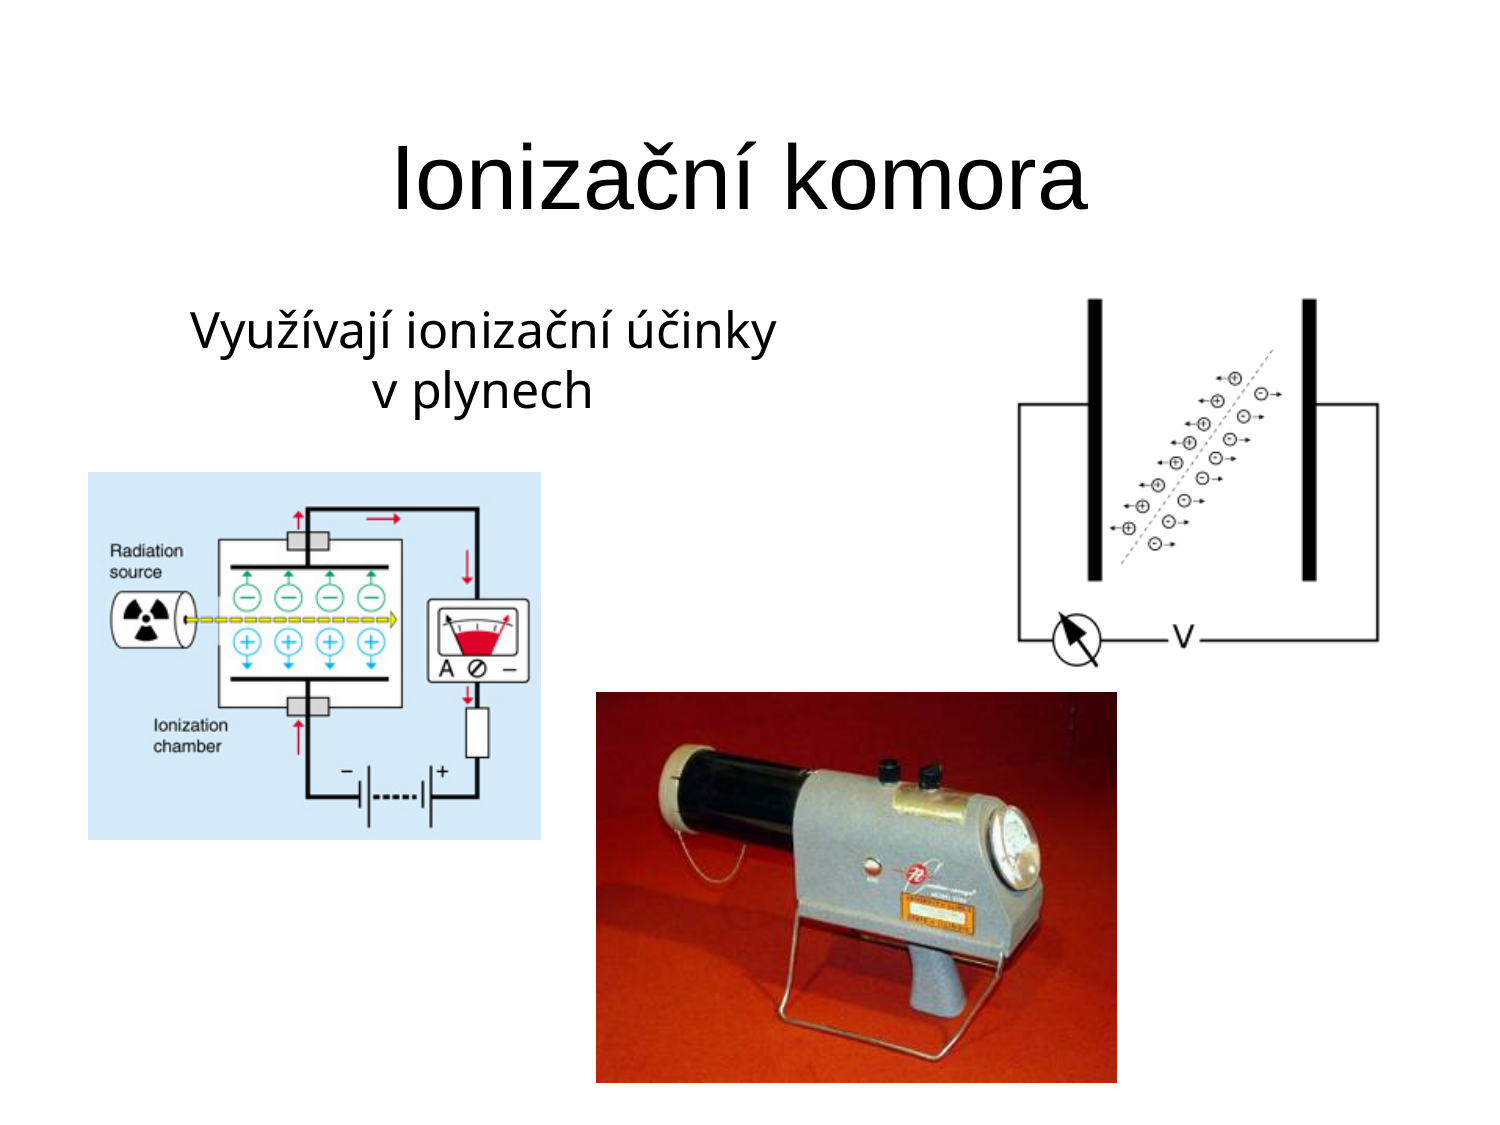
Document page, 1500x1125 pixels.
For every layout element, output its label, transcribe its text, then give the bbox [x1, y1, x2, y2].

picture [998, 278, 1400, 681]
picture [596, 692, 1117, 1083]
text_box Využívají ionizační účinky v plynech [76, 290, 904, 427]
title Ionizační komora [64, 101, 1415, 244]
picture [88, 472, 541, 840]
